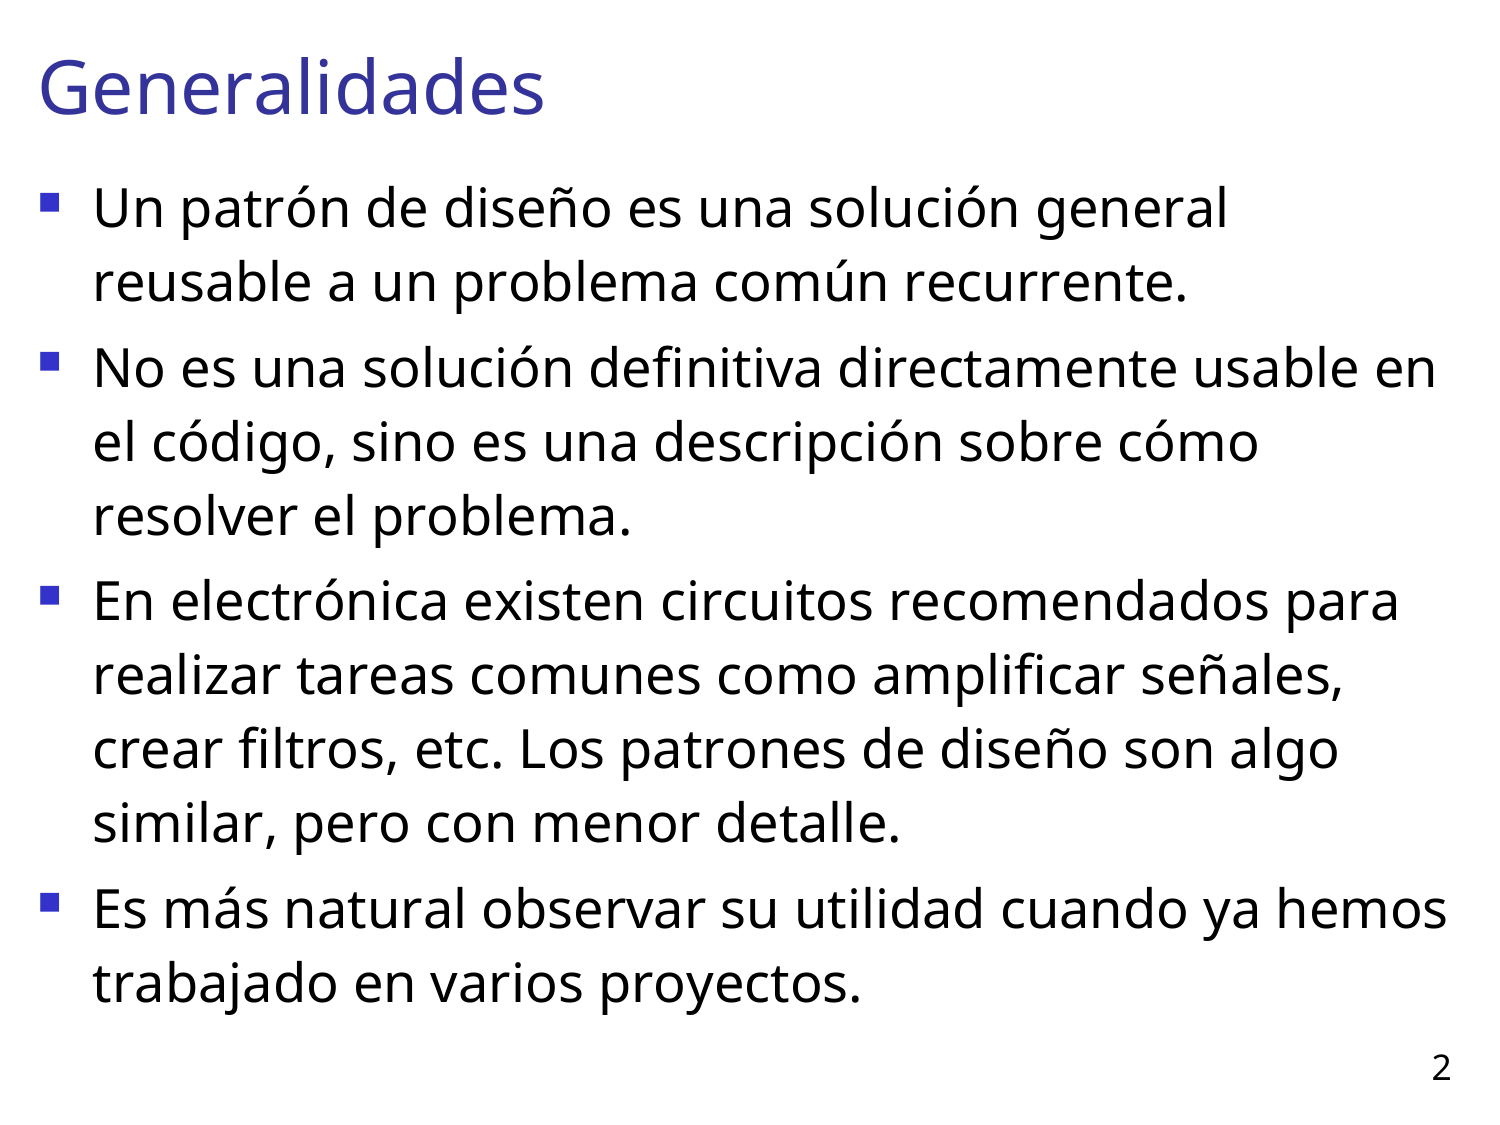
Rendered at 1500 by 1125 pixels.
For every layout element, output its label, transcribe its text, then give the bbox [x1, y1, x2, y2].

title Generalidades [37, 19, 1466, 151]
list Un patrón de diseño es una solución general reusable a un problema común recurrente. No es una solución definitiva directamente usable en el código, sino es una descripción sobre cómo resolver el problema. En electrónica existen circuitos recomendados para realizar tareas comunes como amplificar señales, crear filtros, etc. Los patrones de diseño son algo similar, pero con menor detalle. Es más natural observar su utilidad cuando ya hemos trabajado en varios proyectos. [37, 169, 1462, 998]
